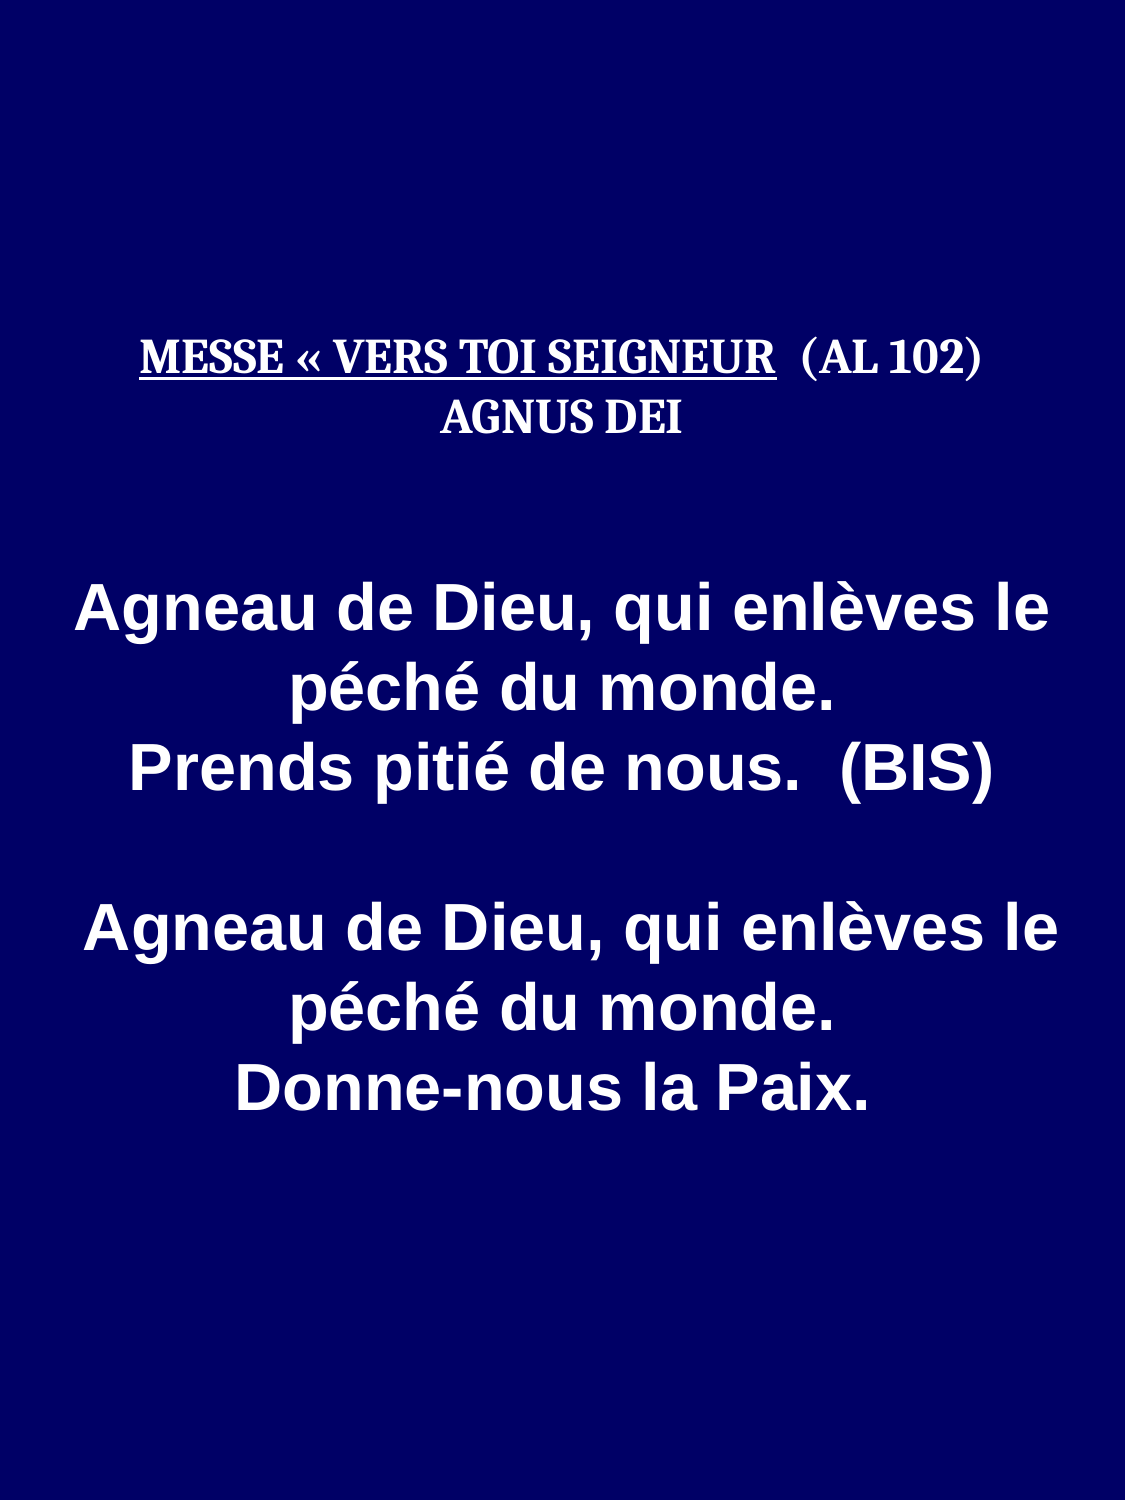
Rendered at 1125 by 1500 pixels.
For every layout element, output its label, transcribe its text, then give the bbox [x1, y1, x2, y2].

text_box MESSE « VERS TOI SEIGNEUR (AL 102) AGNUS DEI Agneau de Dieu, qui enlèves le péché du monde. Prends pitié de nous. (BIS) Agneau de Dieu, qui enlèves le péché du monde. Donne-nous la Paix. [37, 35, 1088, 1412]
